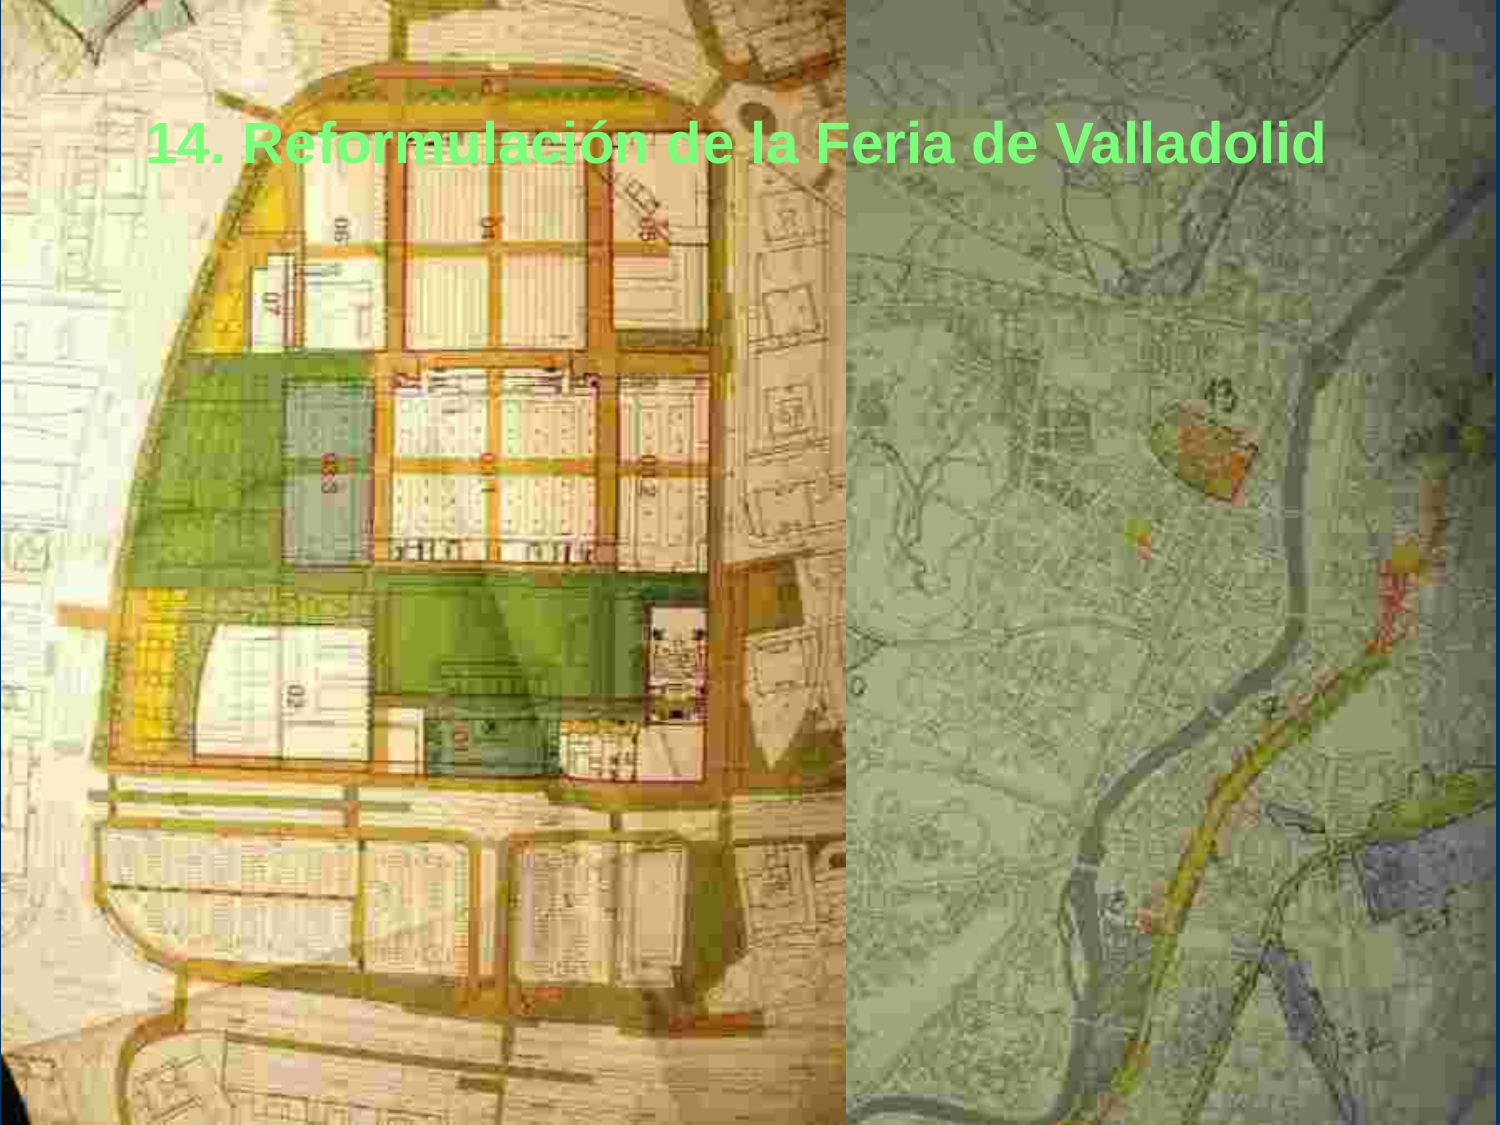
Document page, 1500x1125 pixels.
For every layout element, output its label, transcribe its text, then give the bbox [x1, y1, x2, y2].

text_box 14. Reformulación de la Feria de Valladolid [130, 98, 1344, 183]
picture [1, 0, 1496, 1125]
